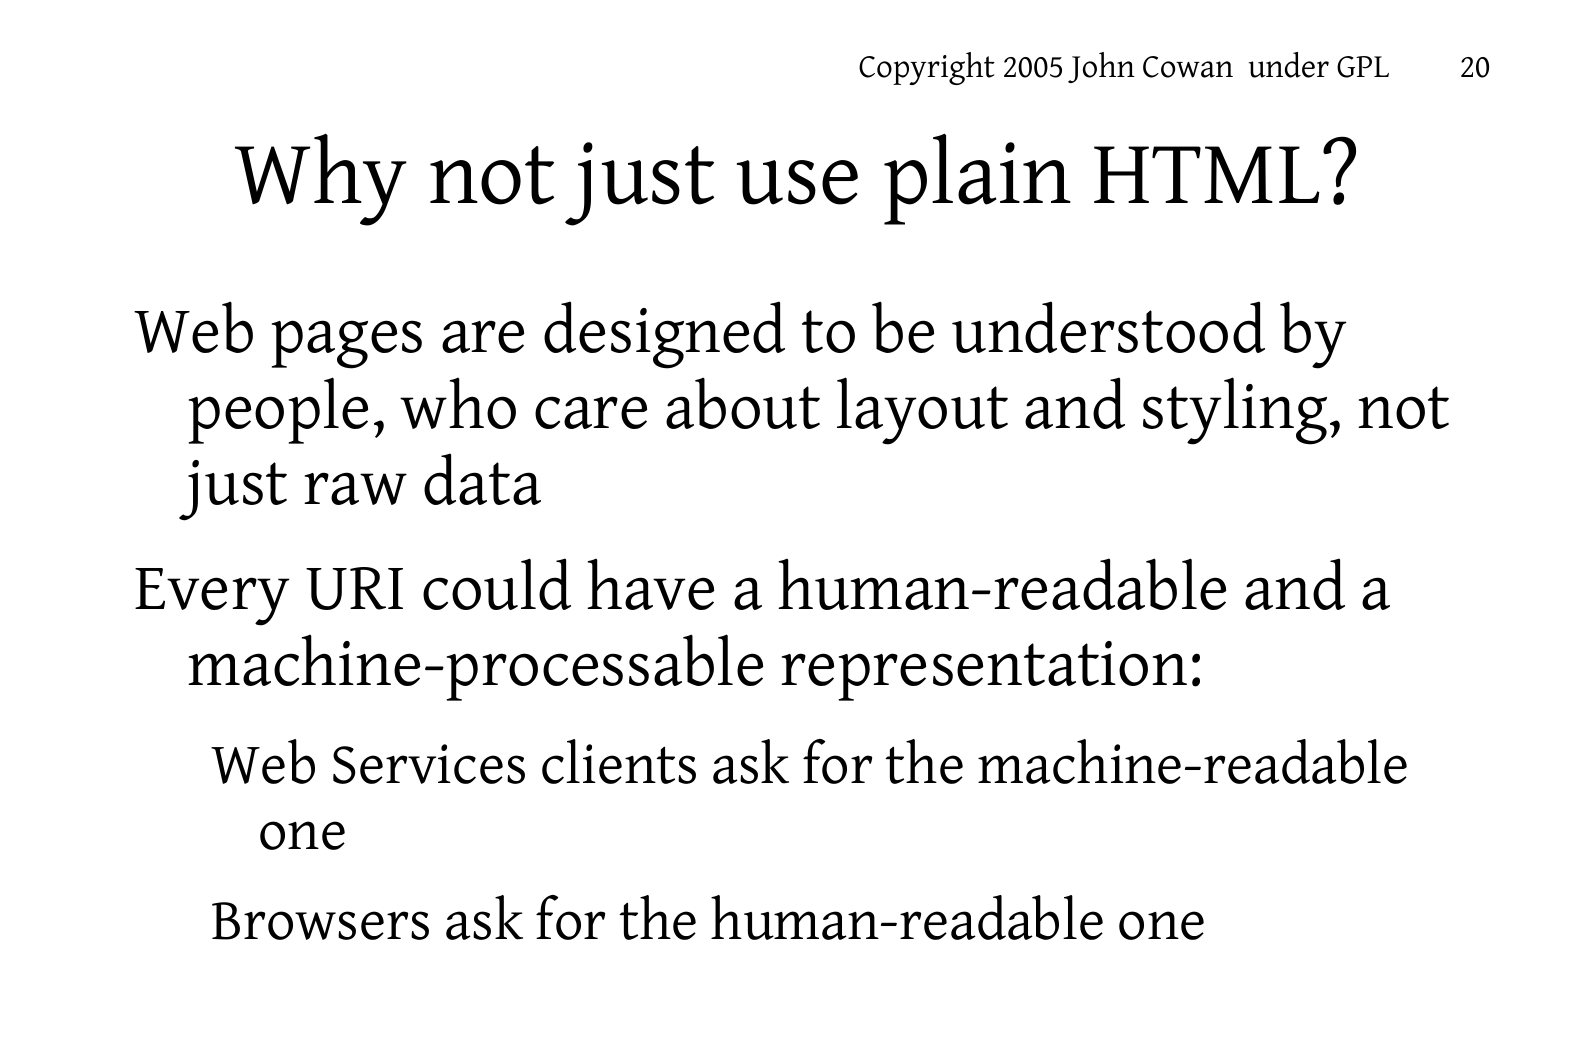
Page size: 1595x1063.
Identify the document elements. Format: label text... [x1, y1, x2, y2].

title Why not just use plain HTML? [117, 88, 1479, 266]
list Web pages are designed to be understood by people, who care about layout and styling, not just raw data Every URI could have a human-readable and a machine-processable representation: Web Services clients ask for the machine-readable one Browsers ask for the human-readable one [117, 295, 1479, 1063]
